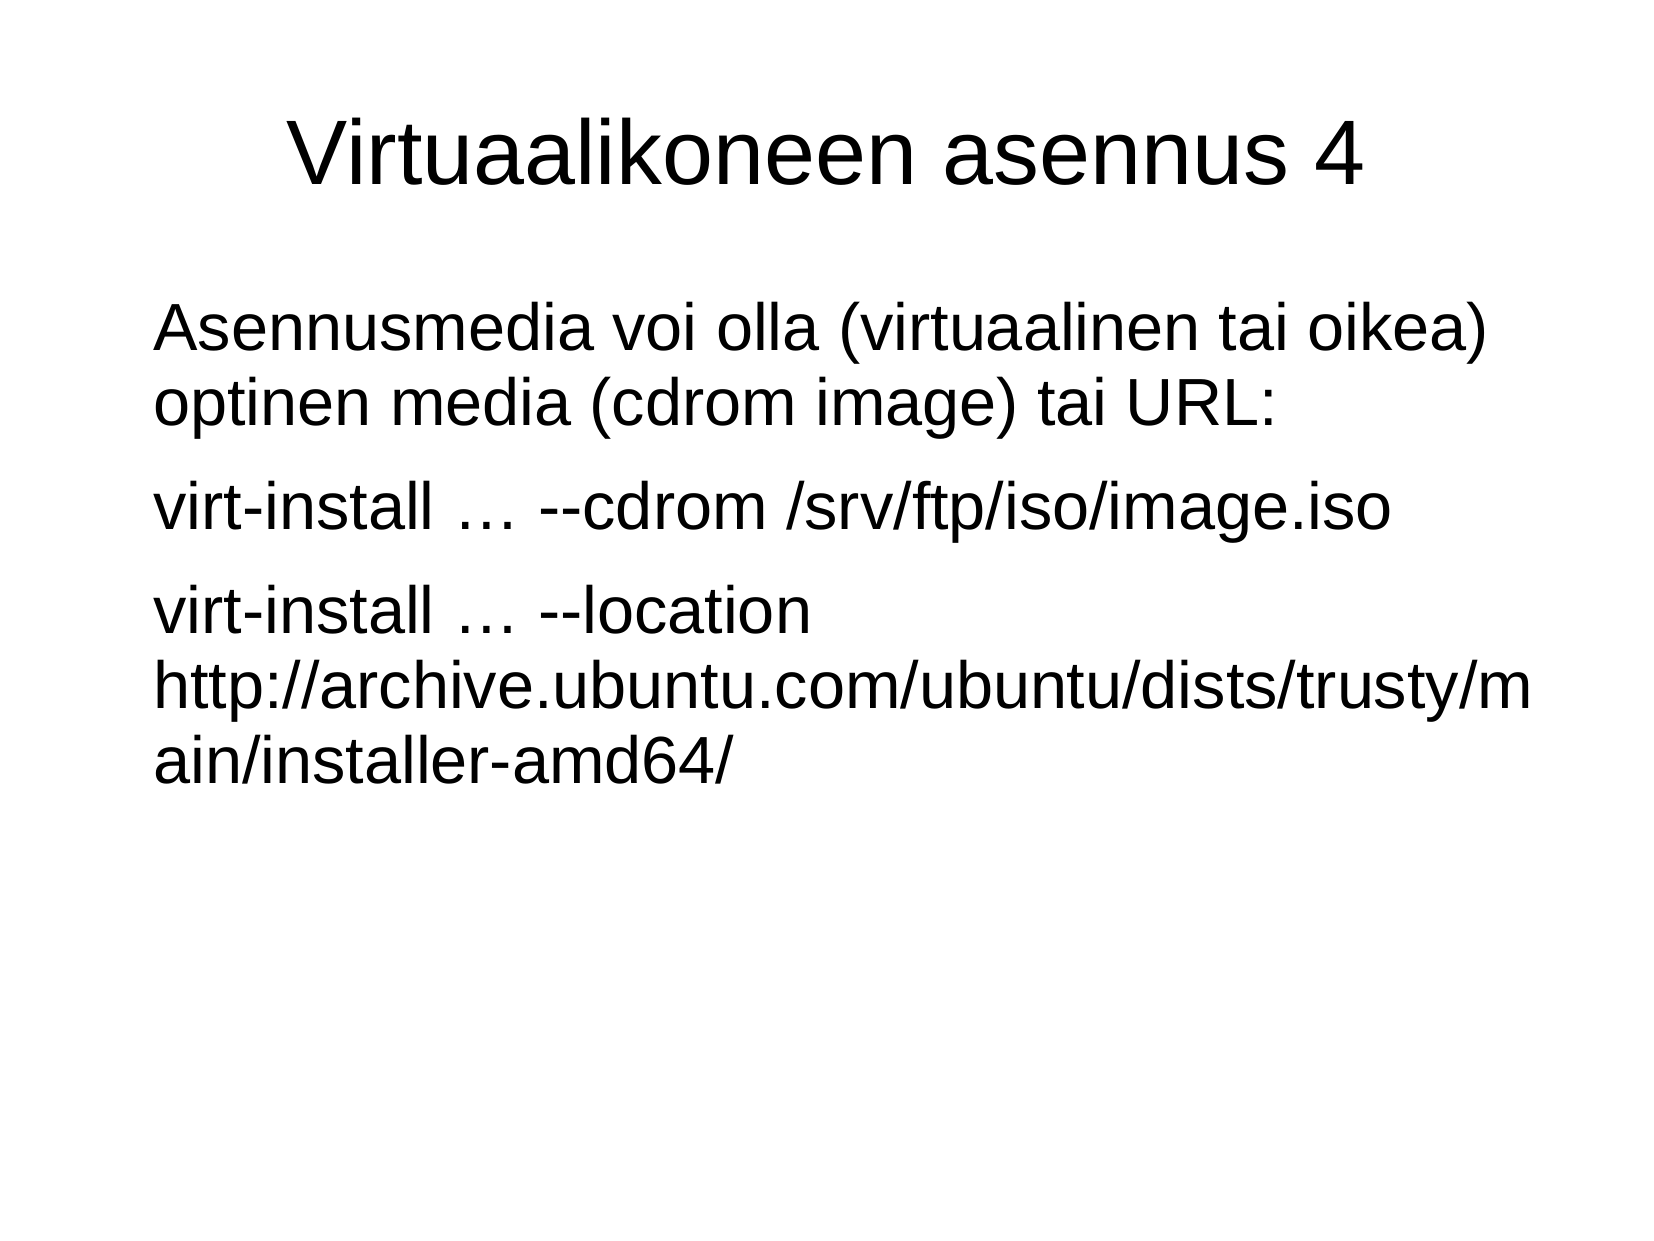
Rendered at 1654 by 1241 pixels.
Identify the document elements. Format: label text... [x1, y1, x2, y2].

title Virtuaalikoneen asennus 4 [82, 49, 1571, 257]
list Asennusmedia voi olla (virtuaalinen tai oikea) optinen media (cdrom image) tai URL: virt-install … --cdrom /srv/ftp/iso/image.iso virt-install … --location http://archive.ubuntu.com/ubuntu/dists/trusty/main/installer-amd64/ [82, 290, 1571, 1010]
